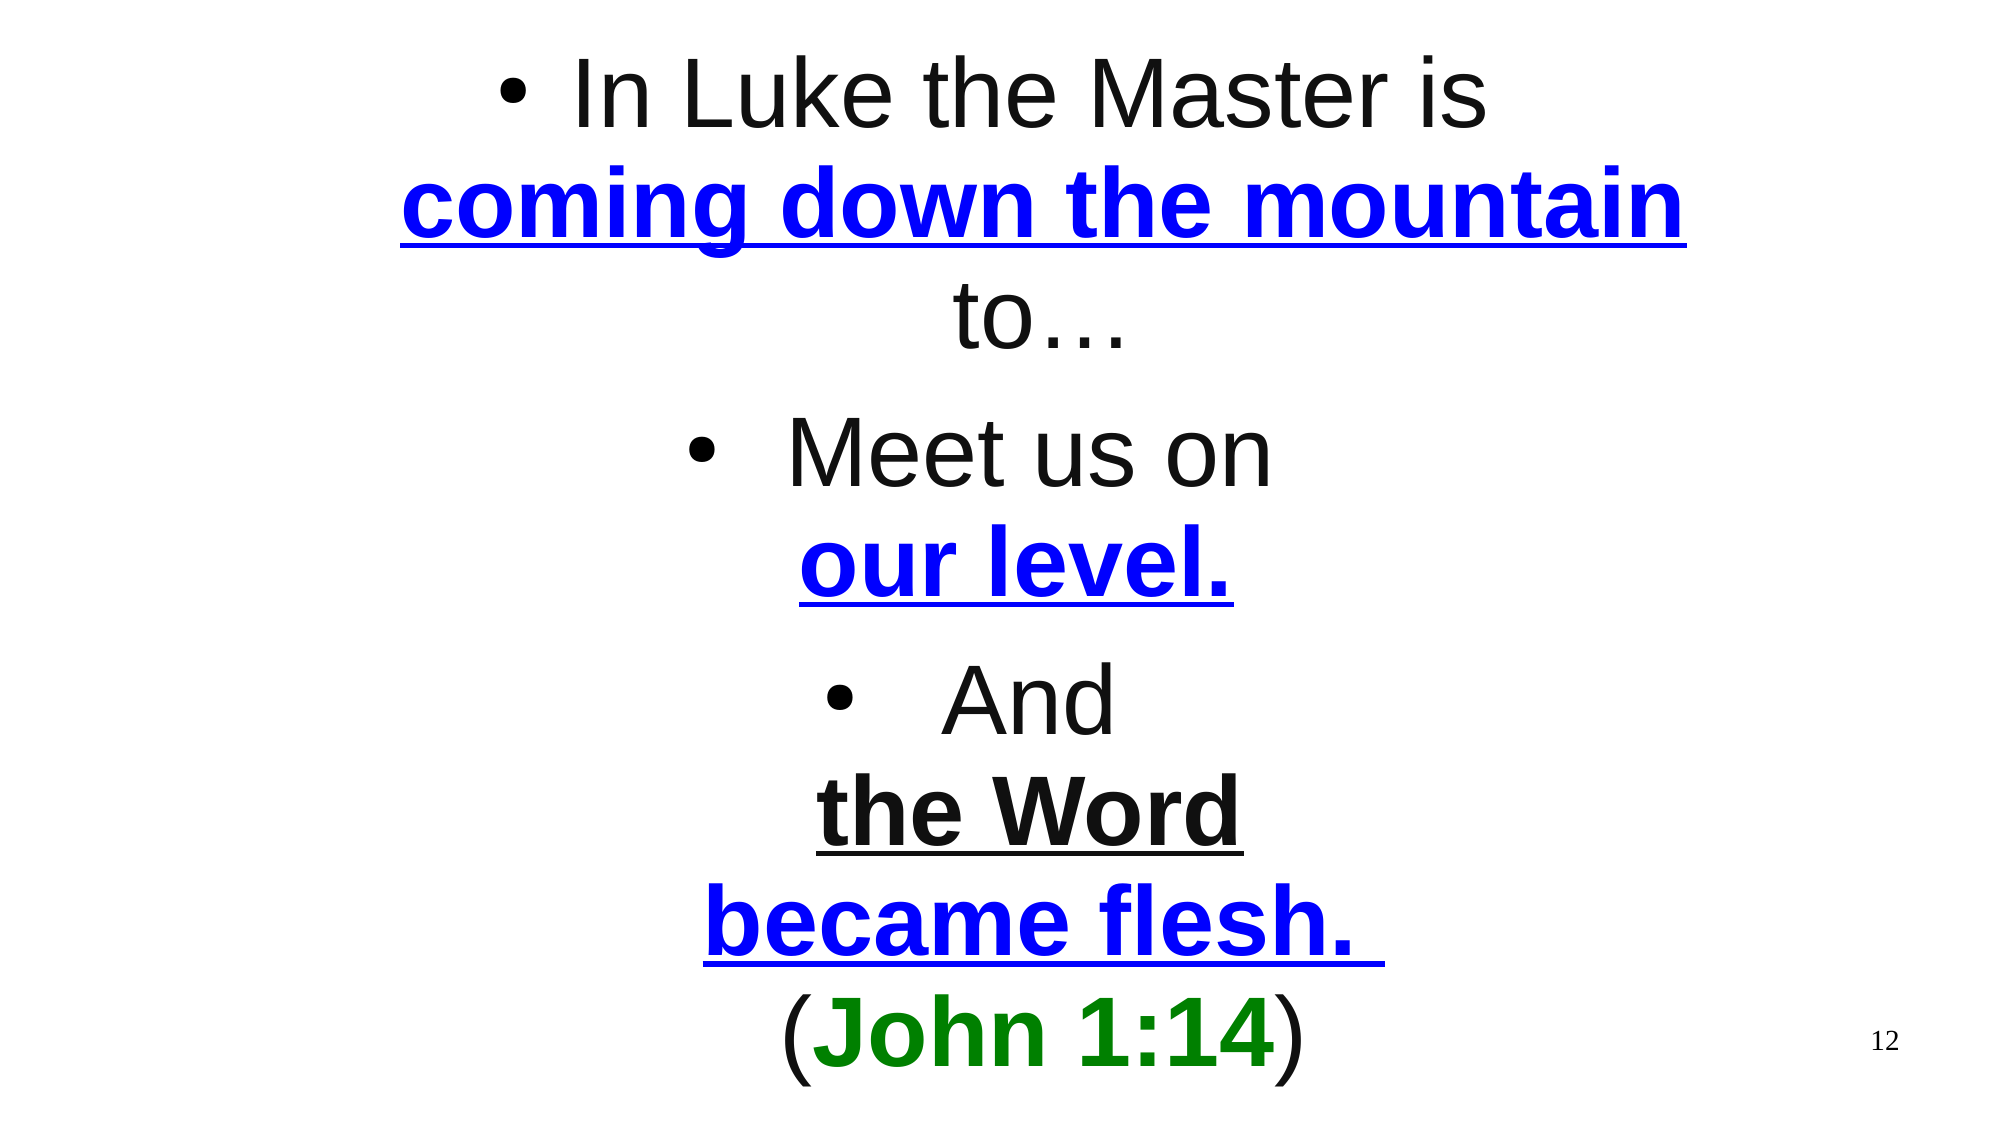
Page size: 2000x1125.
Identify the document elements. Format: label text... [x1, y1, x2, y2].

list In Luke the Master is coming down the mountain to… Meet us on our level. And the Word became flesh. (John 1:14) [37, 37, 1988, 1088]
